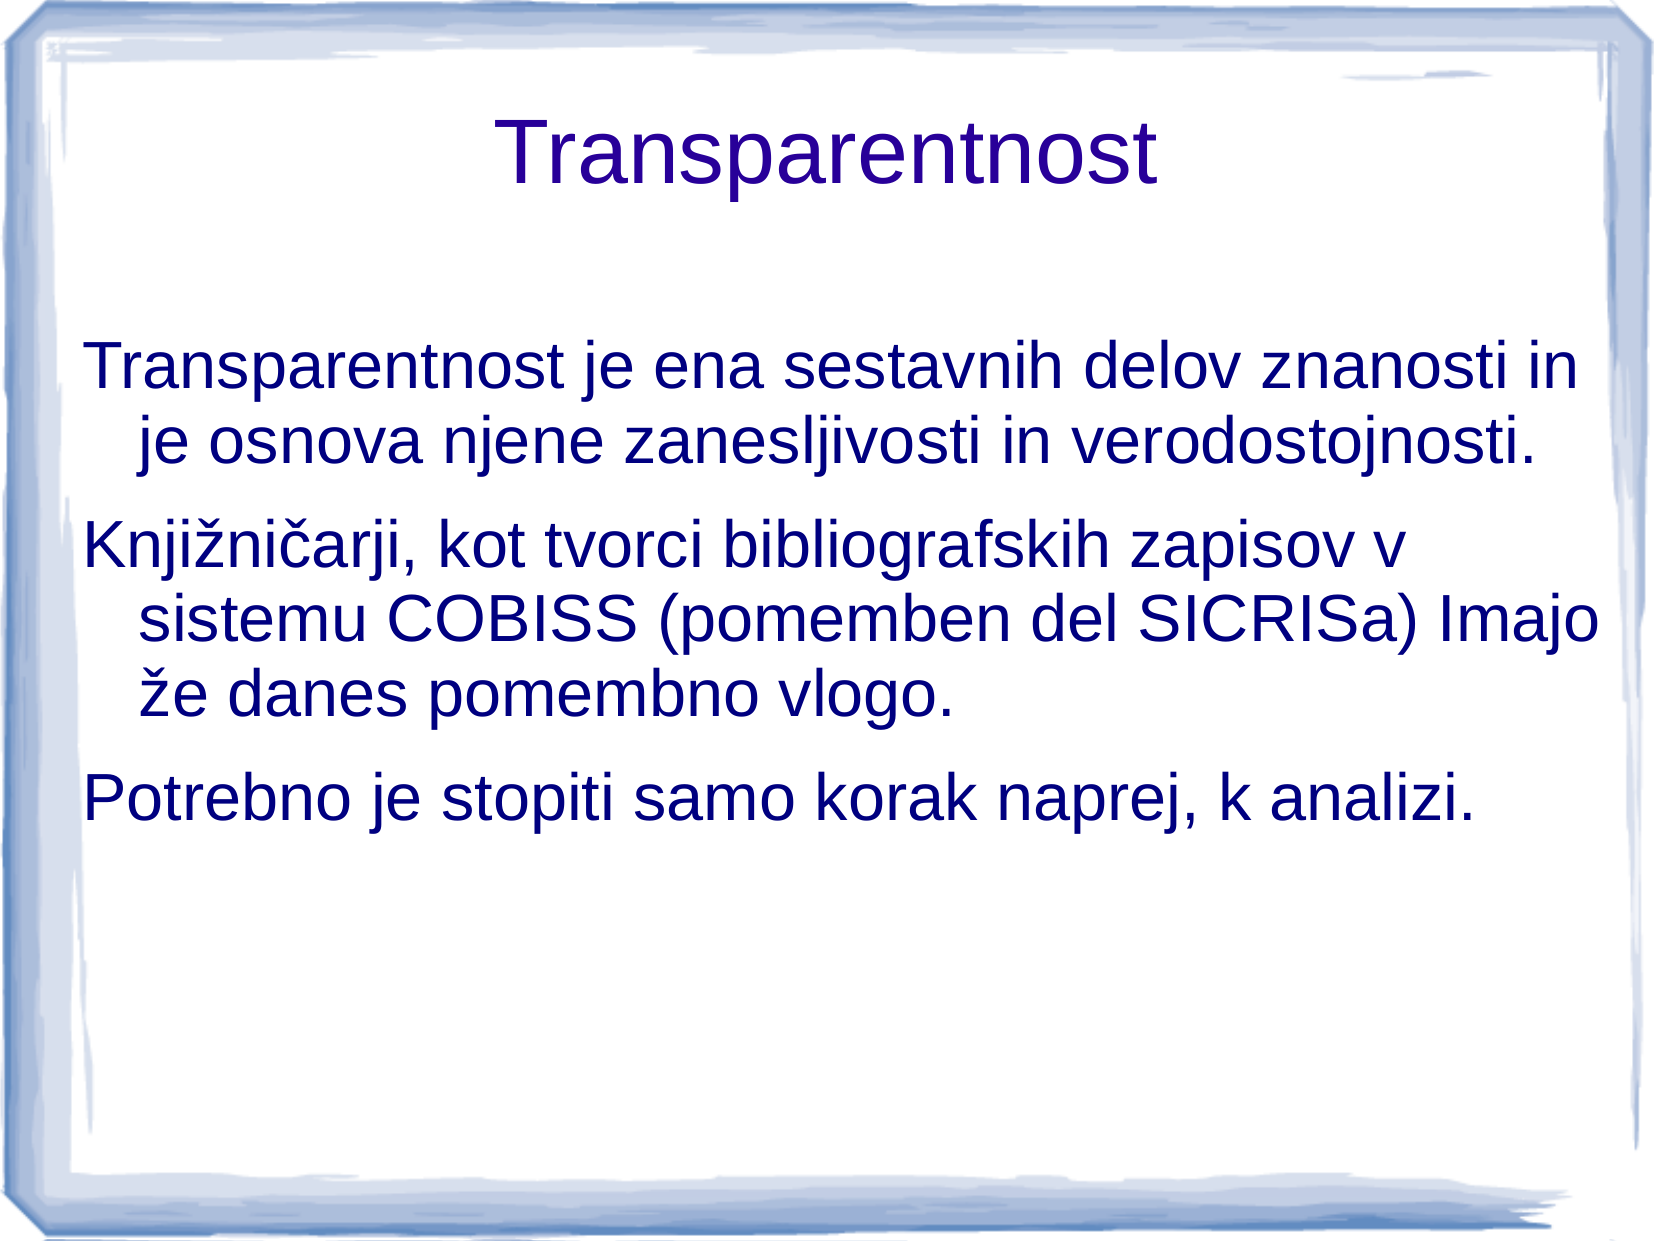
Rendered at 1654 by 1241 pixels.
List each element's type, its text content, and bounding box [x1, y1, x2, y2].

picture [0, 0, 1654, 1241]
list Transparentnost je ena sestavnih delov znanosti in je osnova njene zanesljivosti in verodostojnosti. Knjižničarji, kot tvorci bibliografskih zapisov v sistemu COBISS (pomemben del SICRISa) Imajo že danes pomembno vlogo. Potrebno je stopiti samo korak naprej, k analizi. [82, 324, 1607, 1004]
title Transparentnost [82, 49, 1571, 257]
